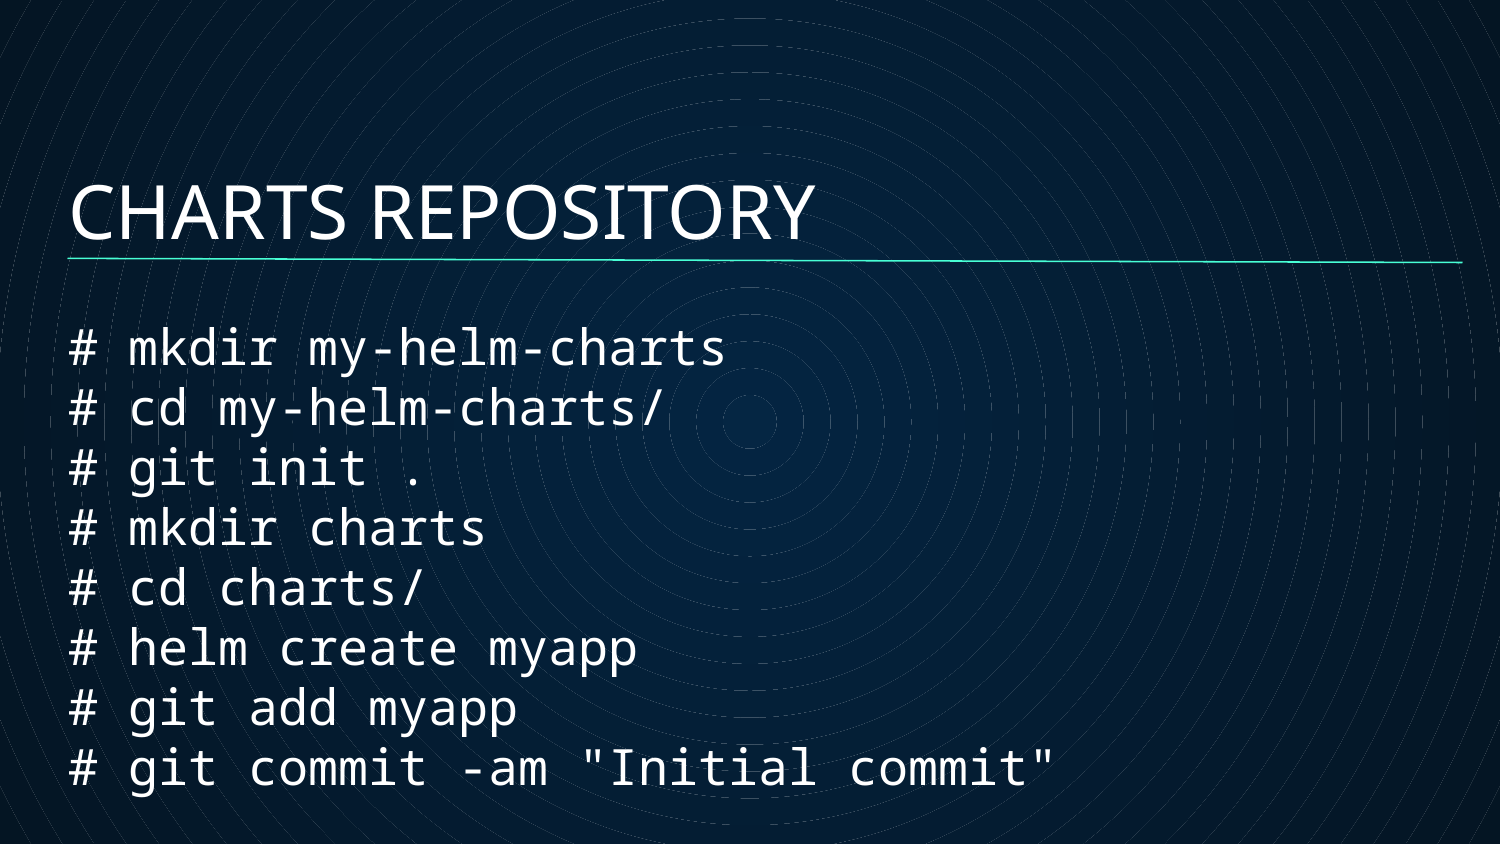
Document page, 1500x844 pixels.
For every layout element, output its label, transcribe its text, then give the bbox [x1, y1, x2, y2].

title CHARTS REPOSITORY [53, 170, 1500, 270]
subtitle # mkdir my-helm-charts # cd my-helm-charts/ # git init . # mkdir charts # cd charts/ # helm create myapp # git add myapp # git commit -am "Initial commit" [53, 300, 1463, 751]
